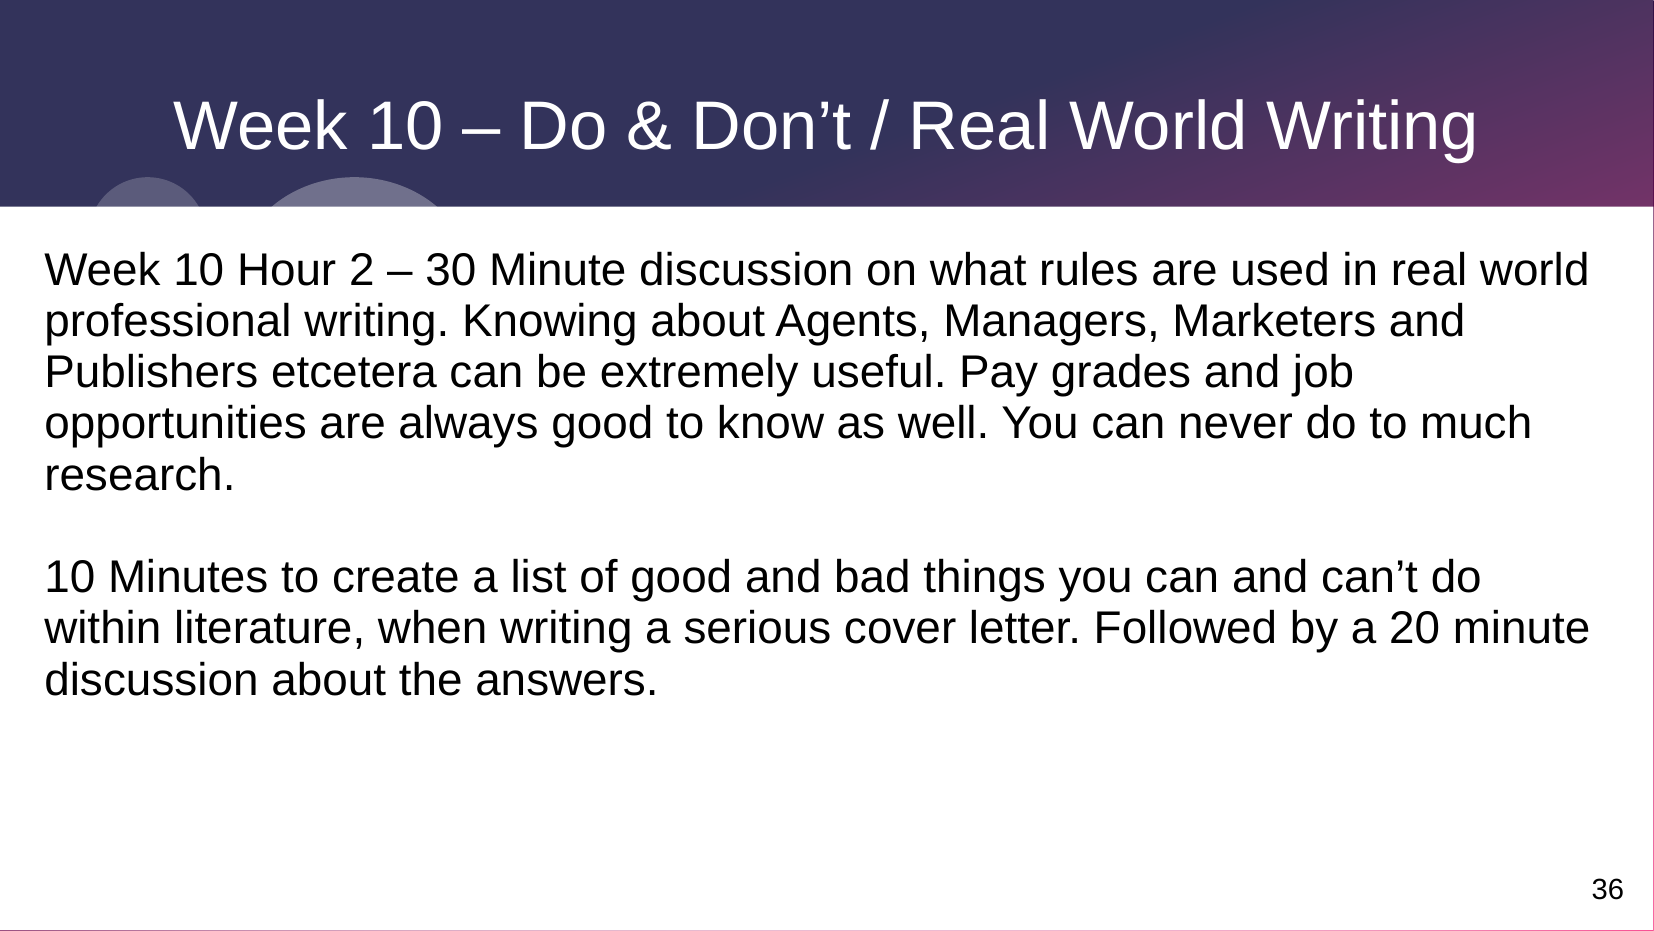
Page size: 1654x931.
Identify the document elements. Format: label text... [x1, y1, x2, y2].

text_box Week 10 Hour 2 – 30 Minute discussion on what rules are used in real world professional writing. Knowing about Agents, Managers, Marketers and Publishers etcetera can be extremely useful. Pay grades and job opportunities are always good to know as well. You can never do to much research. 10 Minutes to create a list of good and bad things you can and can’t do within literature, when writing a serious cover letter. Followed by a 20 minute discussion about the answers. [29, 236, 1625, 916]
title Week 10 – Do & Don’t / Real World Writing [29, 44, 1625, 207]
